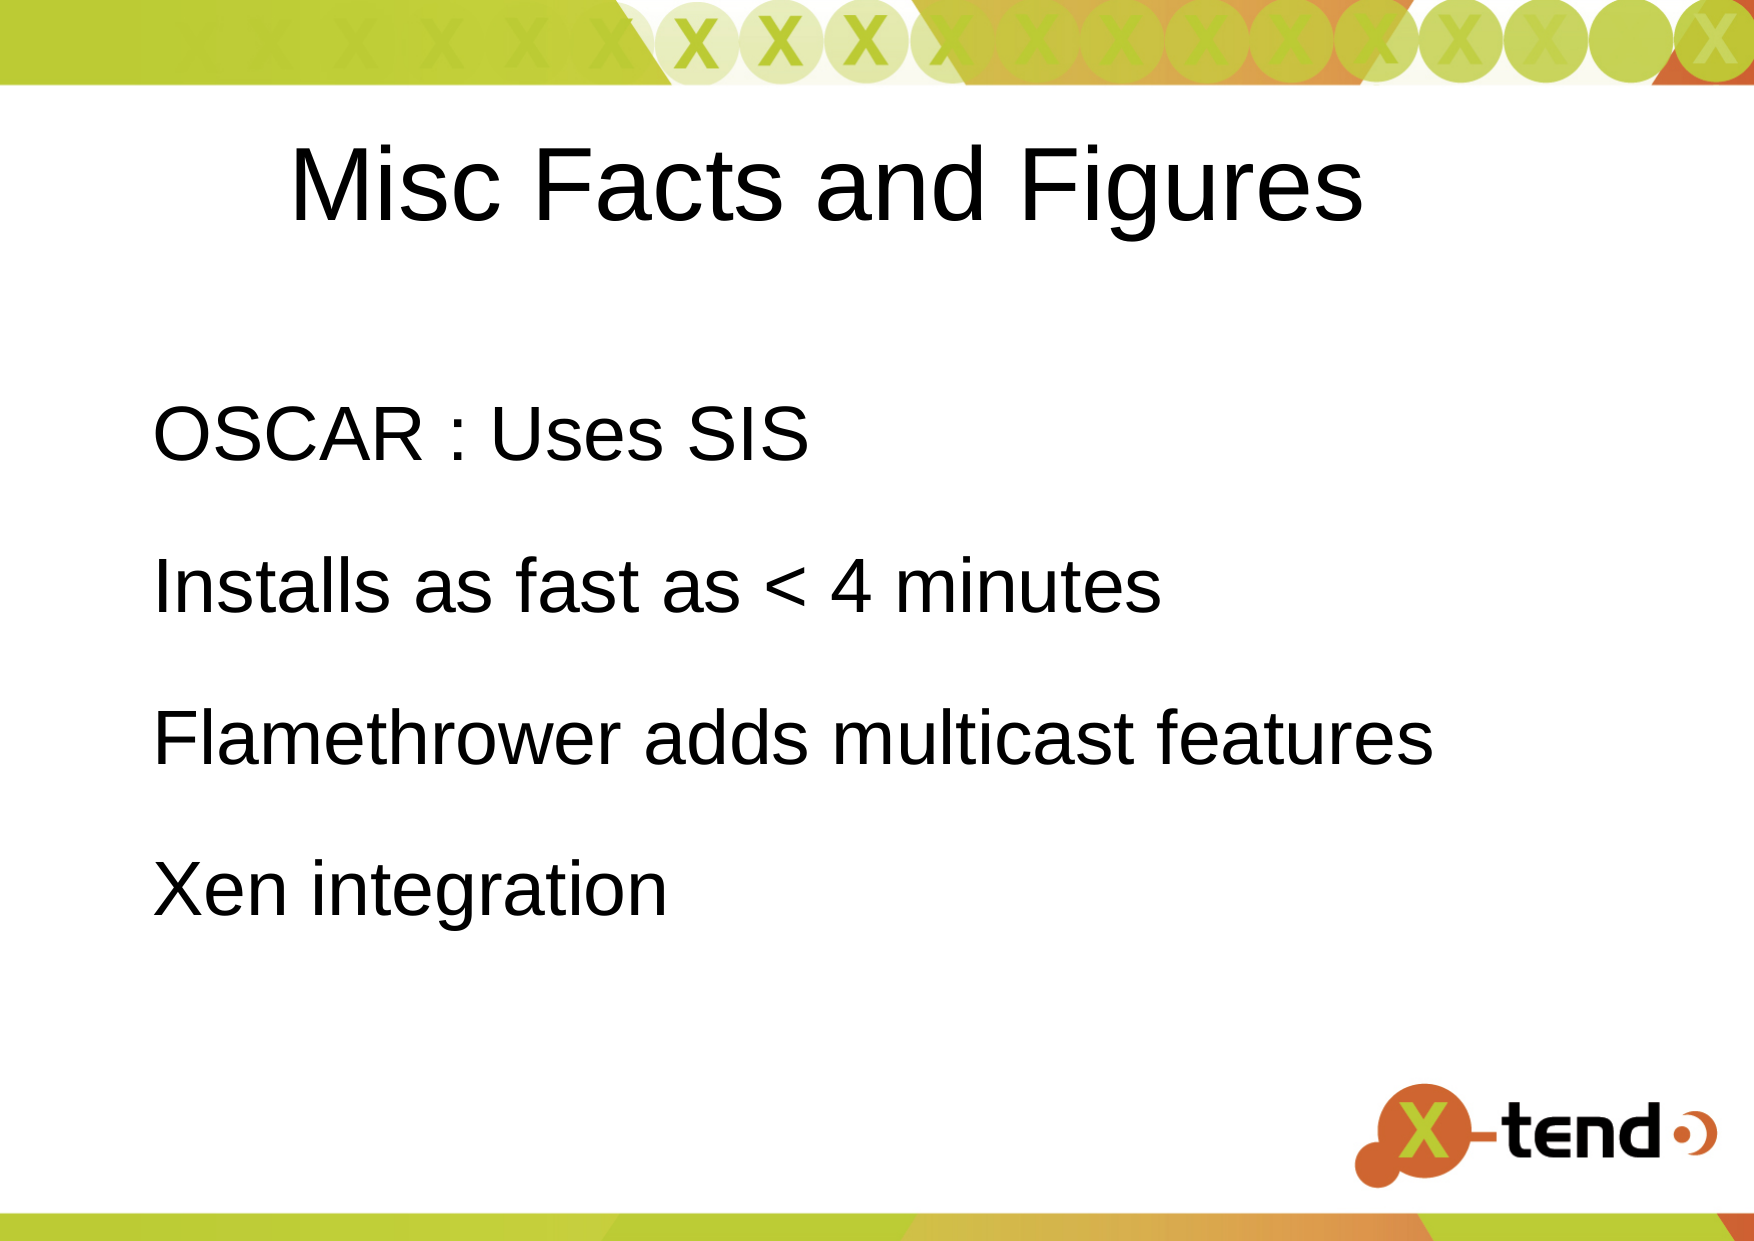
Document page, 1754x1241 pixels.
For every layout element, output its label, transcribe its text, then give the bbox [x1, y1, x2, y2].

title Misc Facts and Figures [121, 49, 1534, 257]
list OSCAR : Uses SIS Installs as fast as < 4 minutes Flamethrower adds multicast features Xen integration [152, 344, 1534, 1127]
picture [0, 0, 1754, 1241]
